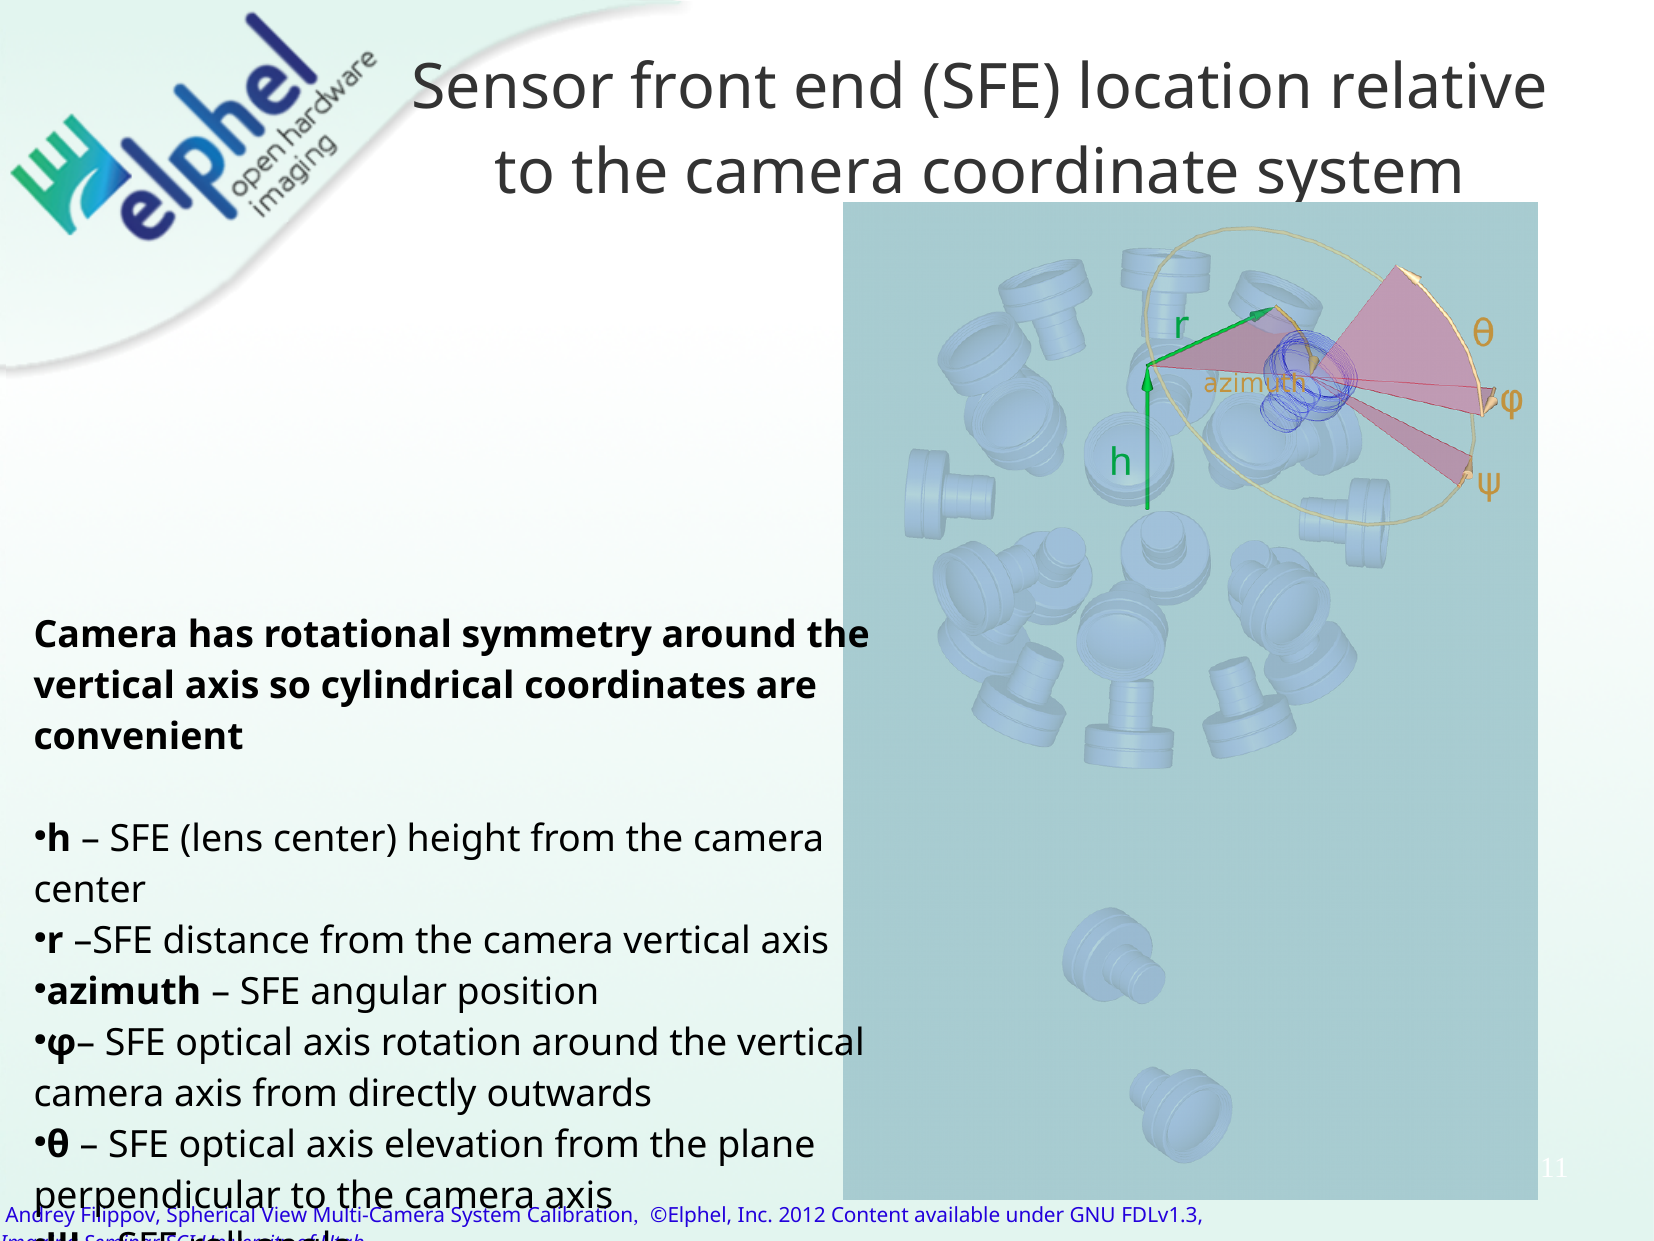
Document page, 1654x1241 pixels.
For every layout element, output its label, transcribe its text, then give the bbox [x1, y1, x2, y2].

title Sensor front end (SFE) location relative to the camera coordinate system [404, 18, 1557, 236]
picture [0, 0, 1654, 1241]
text_box Camera has rotational symmetry around the vertical axis so cylindrical coordinates are convenient h – SFE (lens center) height from the camera center r –SFE distance from the camera vertical axis azimuth – SFE angular position φ– SFE optical axis rotation around the vertical camera axis from directly outwards θ – SFE optical axis elevation from the plane perpendicular to the camera axis Ψ – SFE roll angle [18, 600, 901, 1204]
